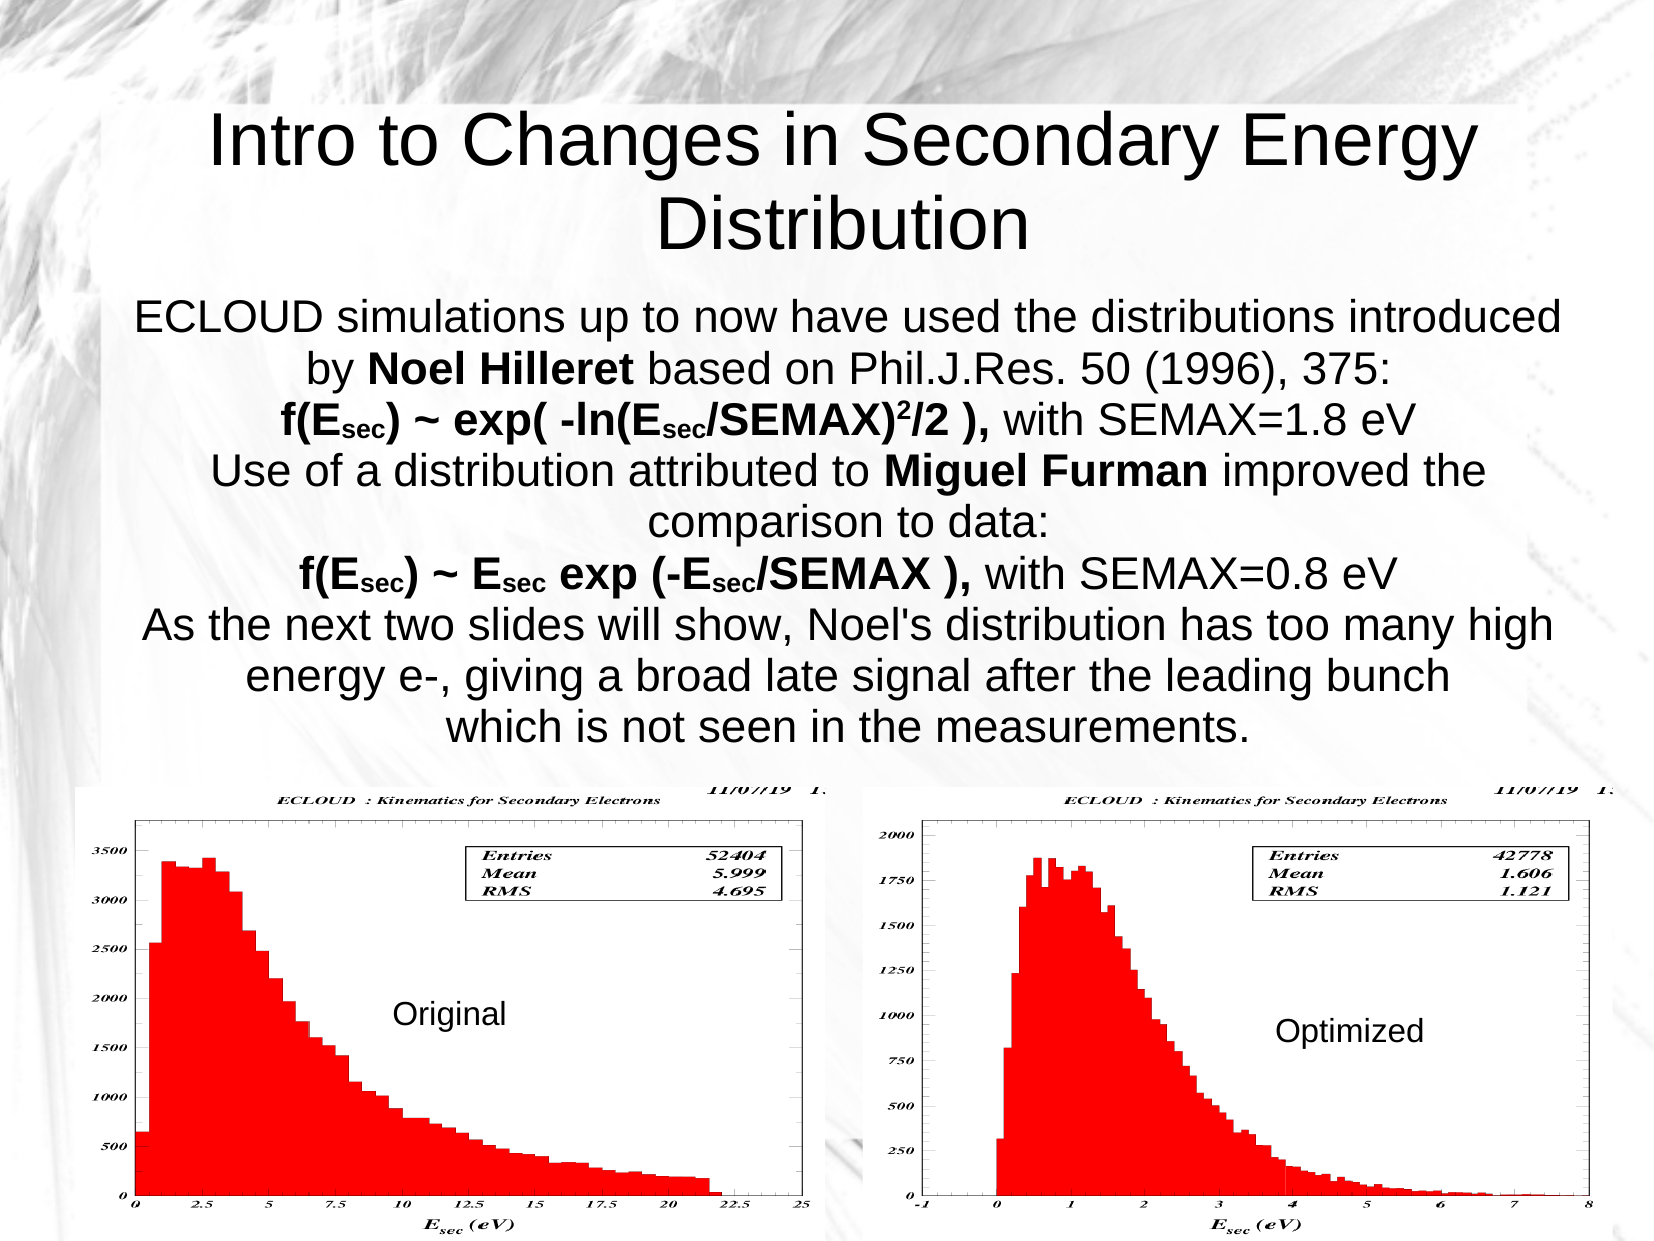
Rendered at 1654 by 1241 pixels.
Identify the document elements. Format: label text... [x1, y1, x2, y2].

subtitle ECLOUD simulations up to now have used the distributions introduced by Noel Hilleret based on Phil.J.Res. 50 (1996), 375: f(Esec) ~ exp( -ln(Esec/SEMAX)2/2 ), with SEMAX=1.8 eV Use of a distribution attributed to Miguel Furman improved the comparison to data: f(Esec) ~ Esec exp (-Esec/SEMAX ), with SEMAX=0.8 eV As the next two slides will show, Noel's distribution has too many high energy e-, giving a broad late signal after the leading bunch which is not seen in the measurements. [122, 237, 1576, 863]
text_box Optimized [1275, 1012, 1441, 1052]
title Intro to Changes in Secondary Energy Distribution [149, 94, 1538, 237]
picture [0, 0, 1654, 1241]
